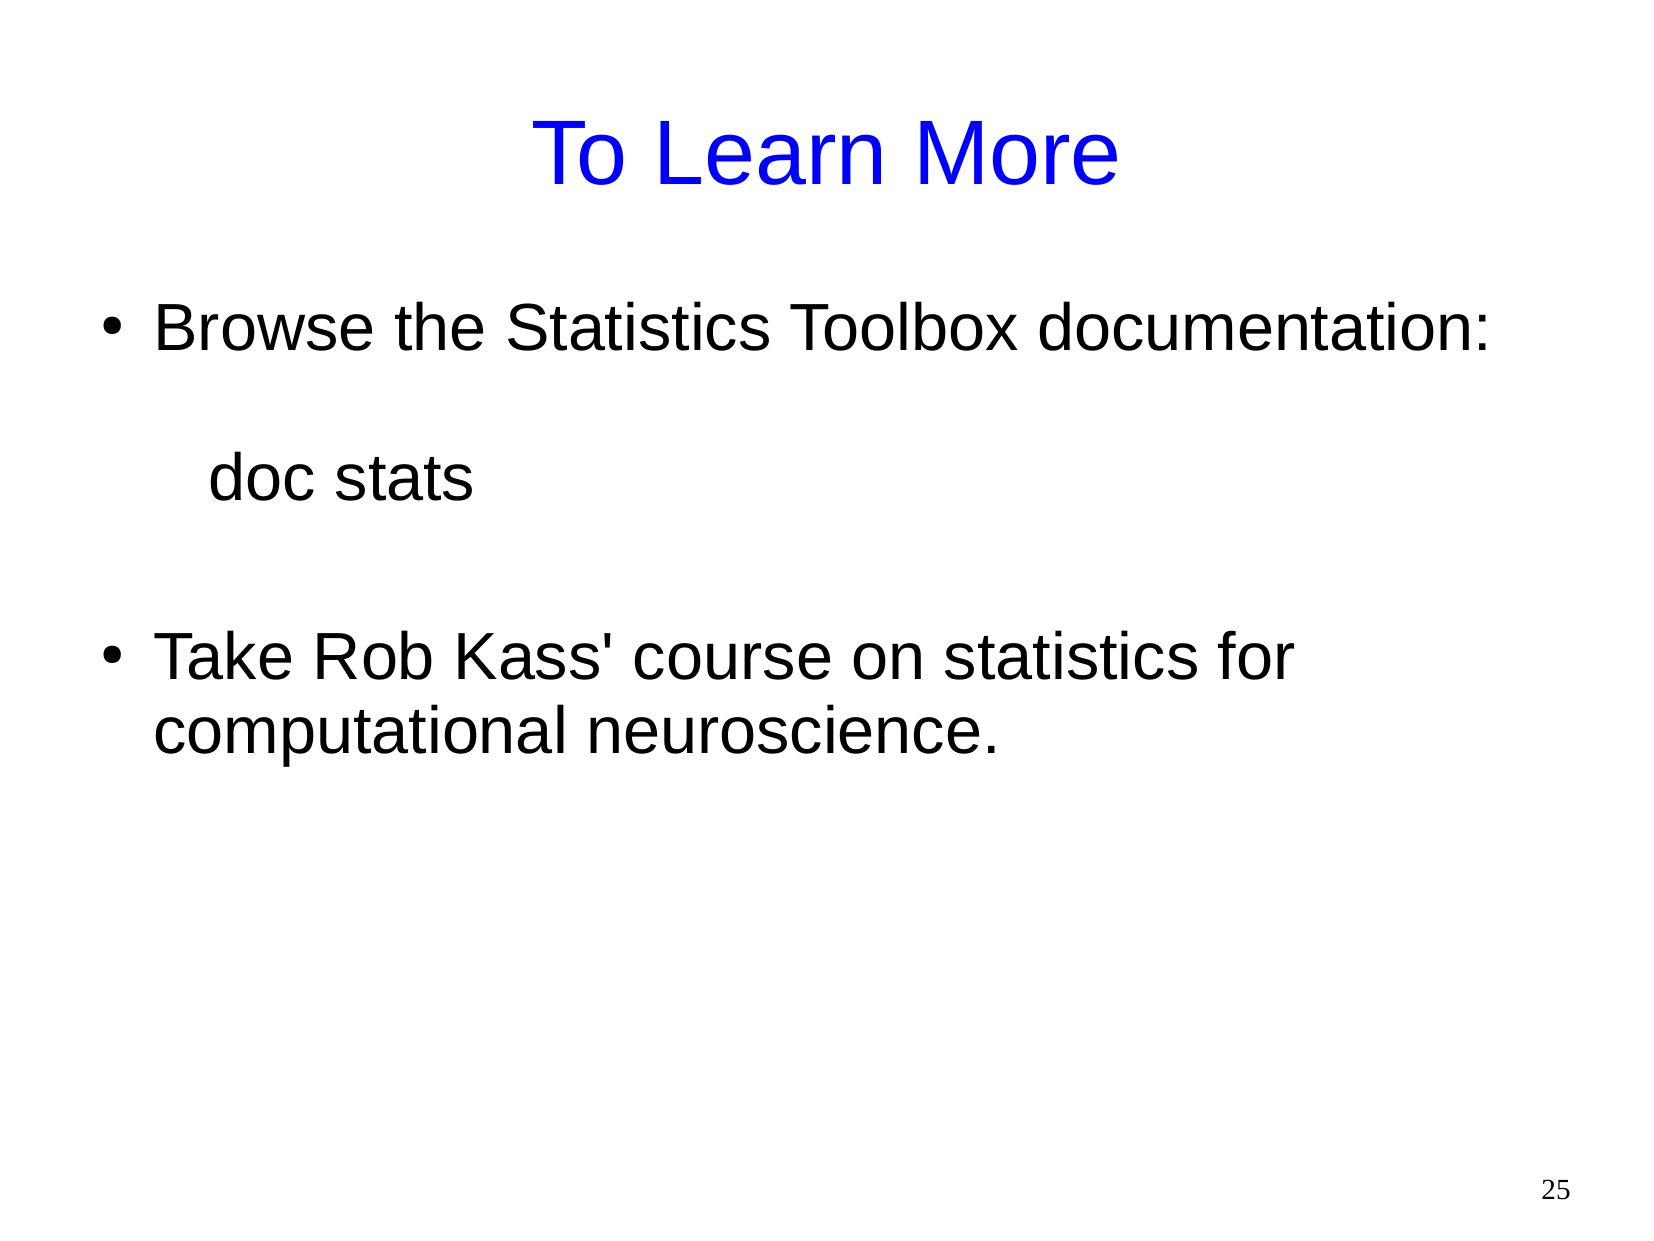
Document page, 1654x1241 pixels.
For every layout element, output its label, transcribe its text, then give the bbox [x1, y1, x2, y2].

title To Learn More [82, 56, 1571, 250]
list Browse the Statistics Toolbox documentation: doc stats Take Rob Kass' course on statistics for computational neuroscience. [82, 290, 1571, 1094]
